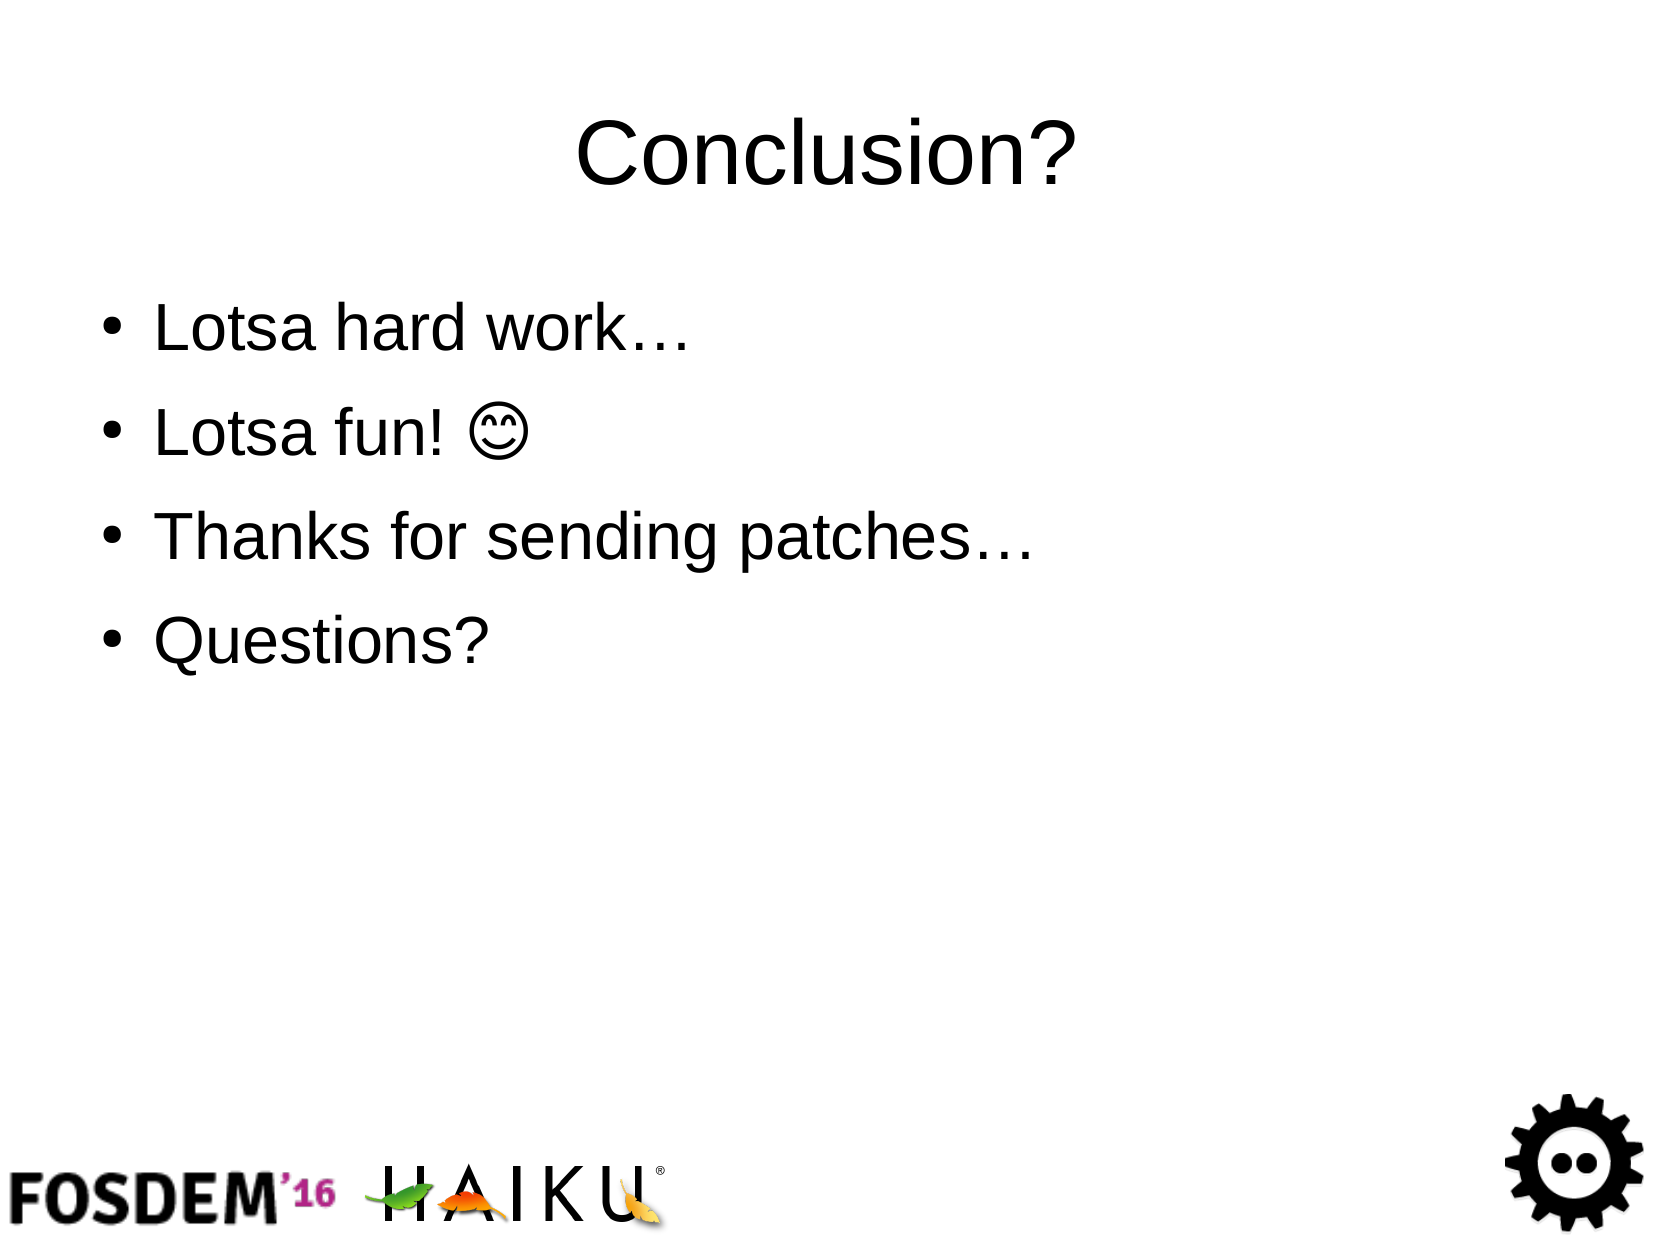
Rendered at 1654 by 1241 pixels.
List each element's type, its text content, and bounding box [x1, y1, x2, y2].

picture [363, 1163, 670, 1235]
title Conclusion? [82, 49, 1571, 257]
picture [0, 1152, 350, 1241]
picture [1505, 1094, 1648, 1235]
list Lotsa hard work… Lotsa fun! 😊 Thanks for sending patches… Questions? [82, 290, 1571, 1010]
